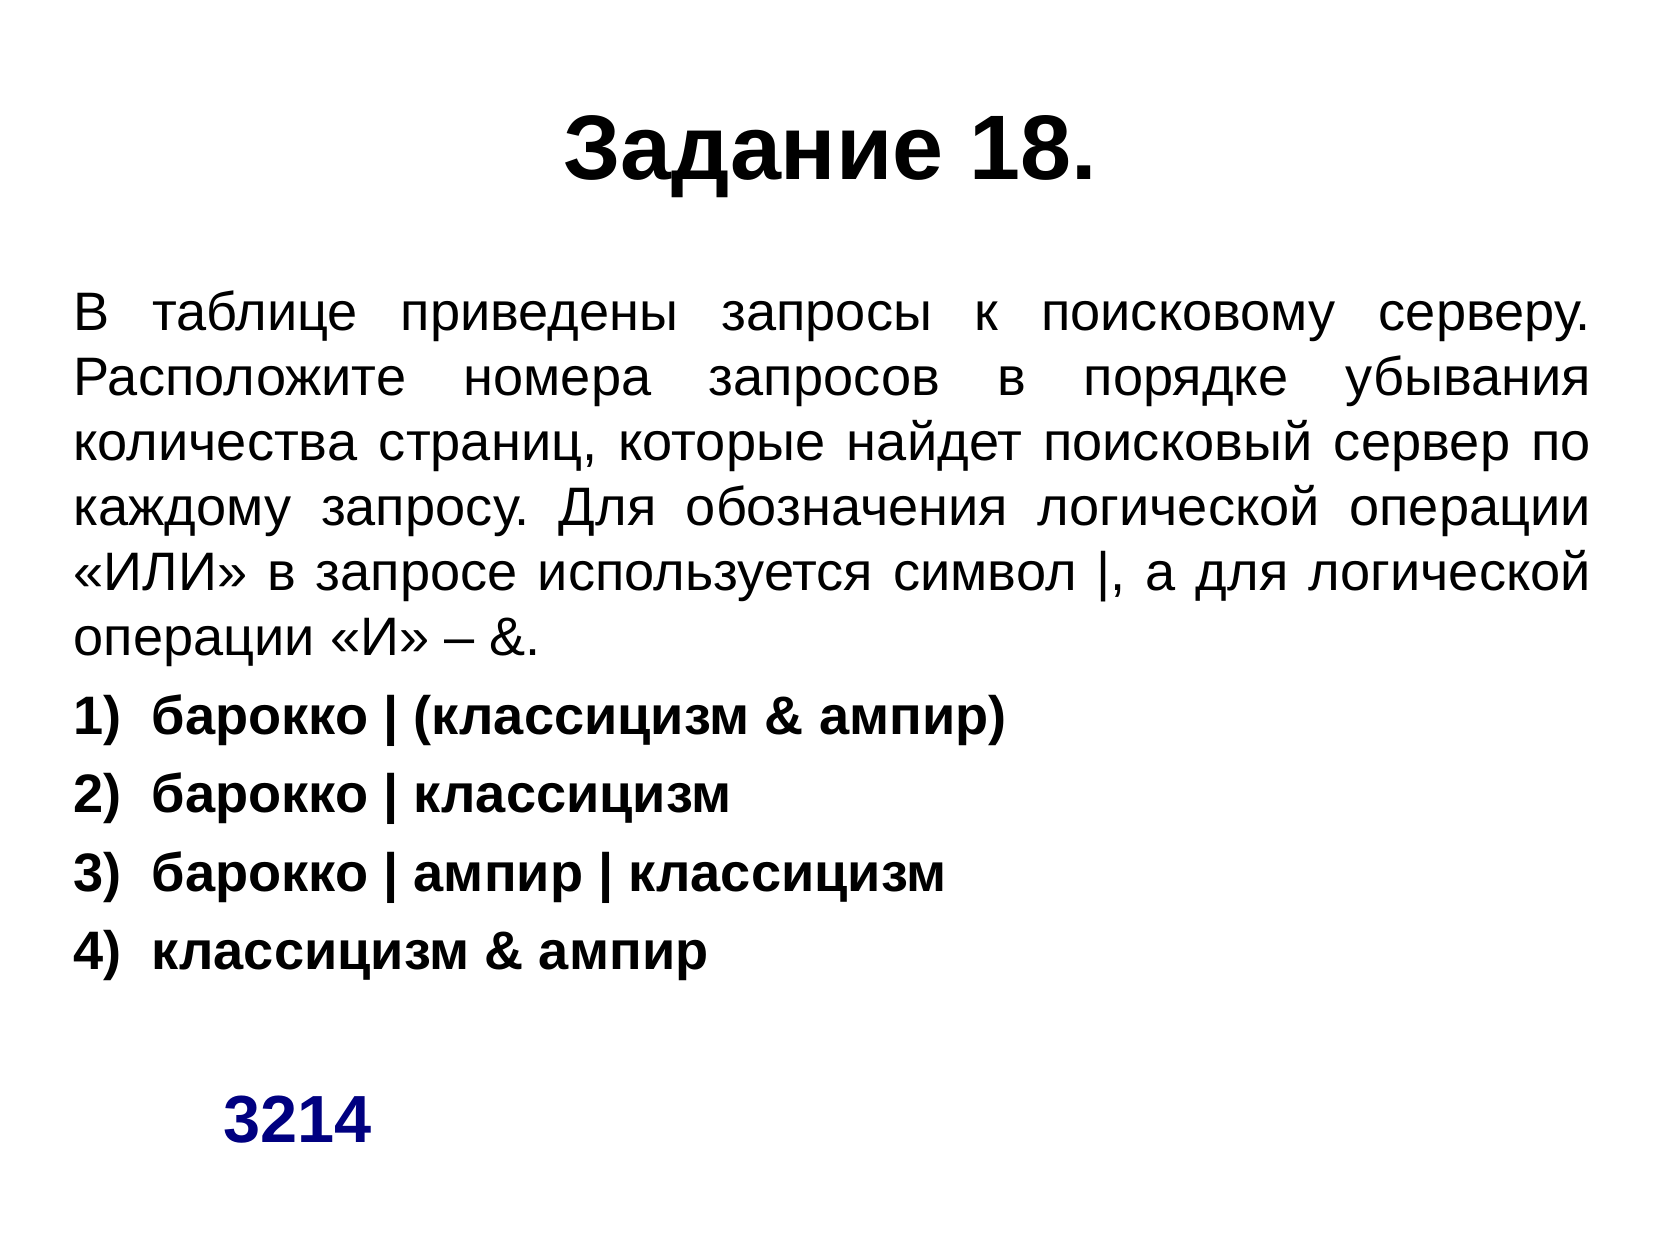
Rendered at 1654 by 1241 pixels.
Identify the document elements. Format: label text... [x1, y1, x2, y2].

list В таблице приведены запросы к поисковому серверу. Расположите номера запросов в порядке убывания количества страниц, которые найдет поисковый сервер по каждому запросу. Для обозначения логической операции «ИЛИ» в запросе используется символ |, а для логической операции «И» – &. 1) барокко | (классицизм & ампир) 2) барокко | классицизм 3) барокко | ампир | классицизм 4) классицизм & ампир 3214 [58, 268, 1609, 1194]
title Задание 18. [82, 68, 1571, 268]
